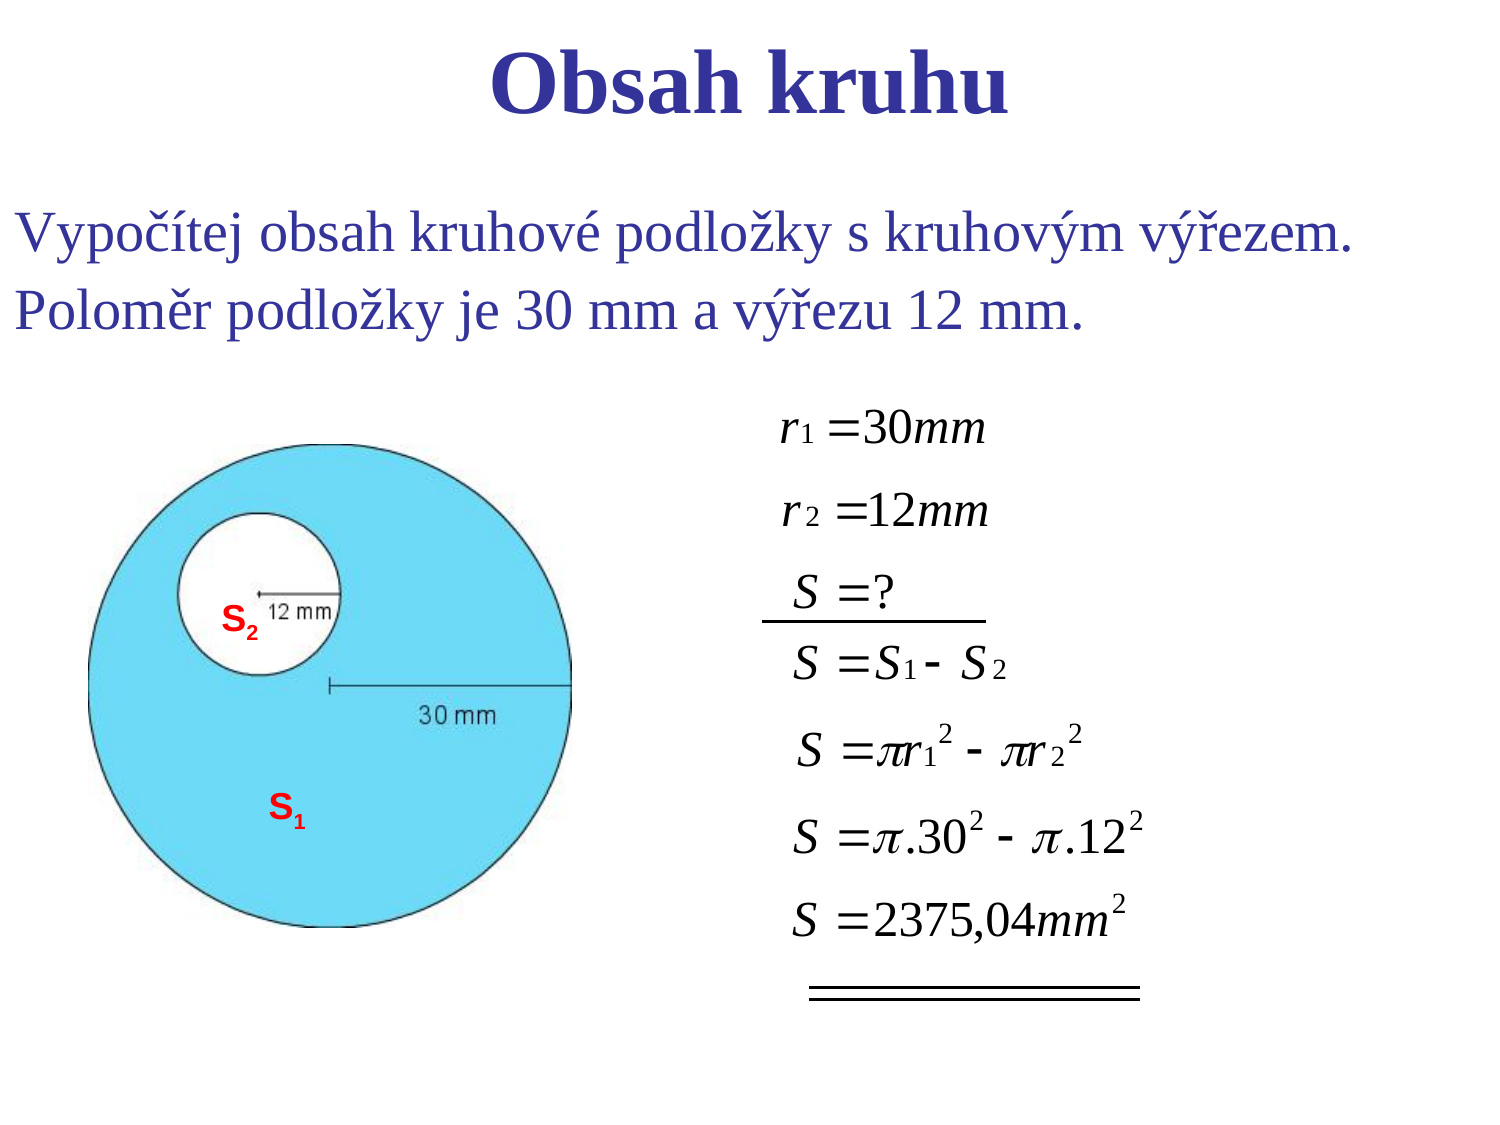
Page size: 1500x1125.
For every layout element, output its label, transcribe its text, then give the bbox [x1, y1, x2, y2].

chart [785, 798, 1152, 867]
text_box Obsah kruhu [75, 0, 1426, 172]
text_box S1 [253, 774, 361, 842]
chart [773, 479, 997, 539]
chart [784, 881, 1134, 958]
chart [789, 711, 1093, 780]
text_box Vypočítej obsah kruhové podložky s kruhovým výřezem. Poloměr podložky je 30 mm a výřezu 12 mm. [0, 174, 1459, 362]
chart [785, 562, 904, 620]
chart [785, 633, 1017, 693]
text_box S2 [206, 586, 313, 653]
chart [771, 397, 995, 456]
picture [88, 444, 572, 928]
